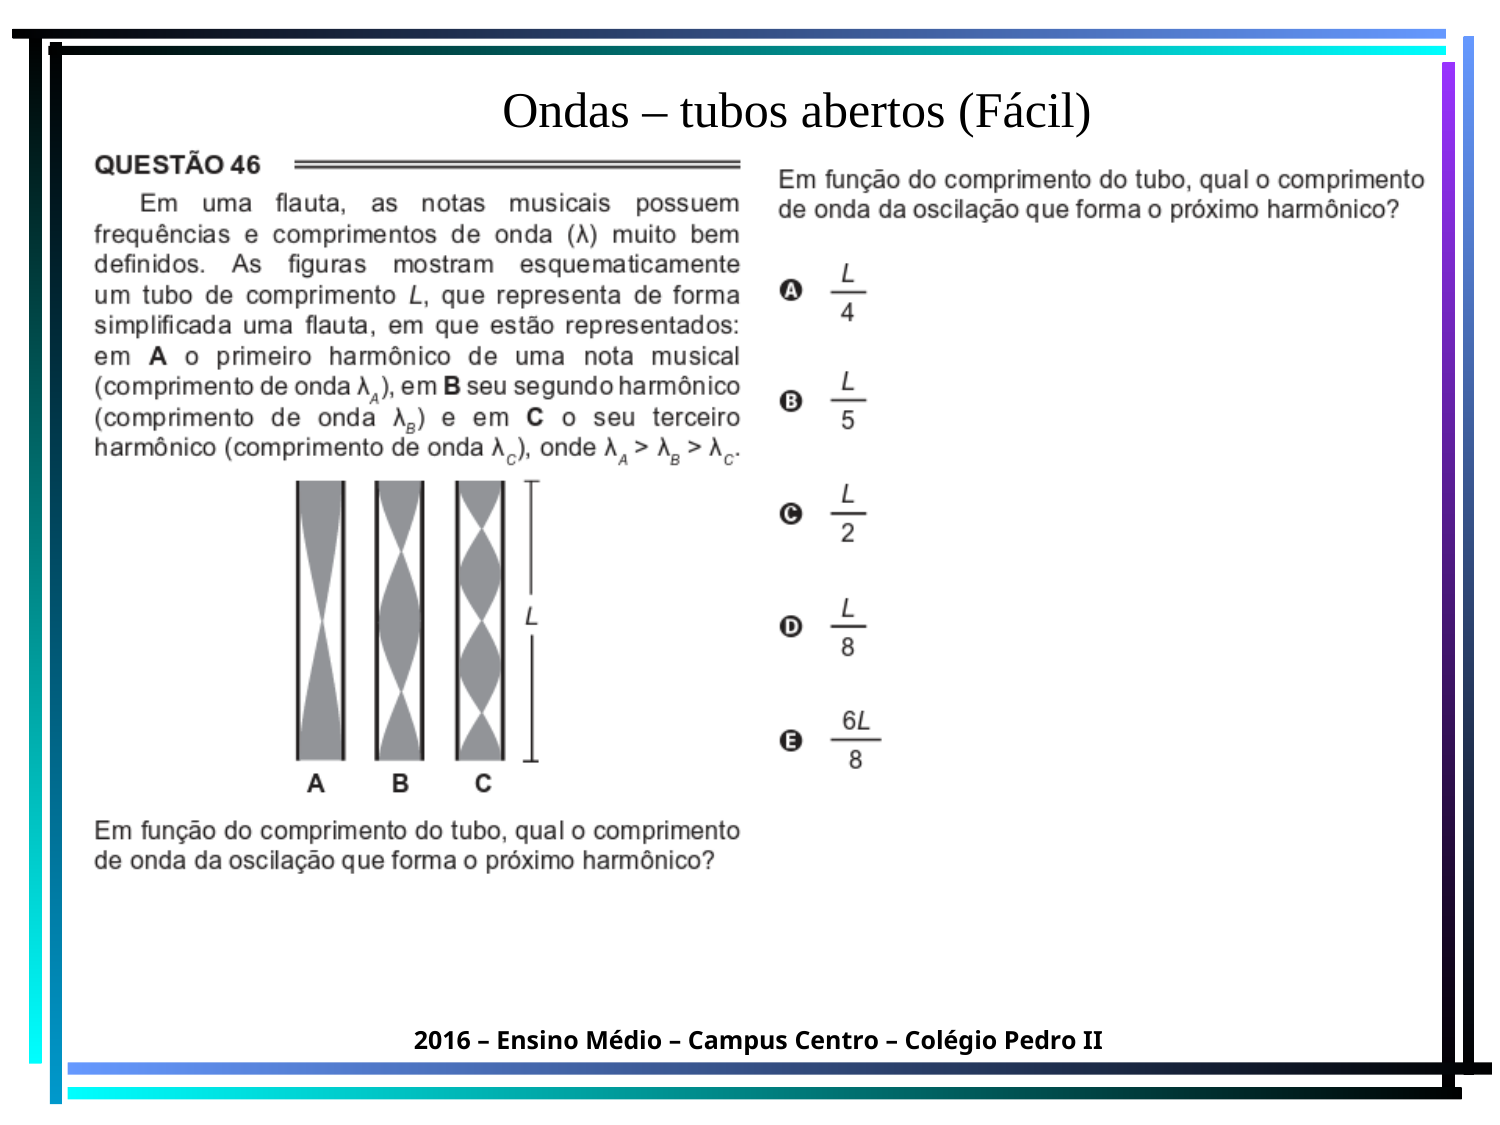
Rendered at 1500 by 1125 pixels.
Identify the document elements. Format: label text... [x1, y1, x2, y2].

text_box 2016 – Ensino Médio – Campus Centro – Colégio Pedro II [399, 1018, 1119, 1064]
picture [0, 0, 1500, 1125]
title Ondas – tubos abertos (Fácil) [472, 70, 1123, 154]
